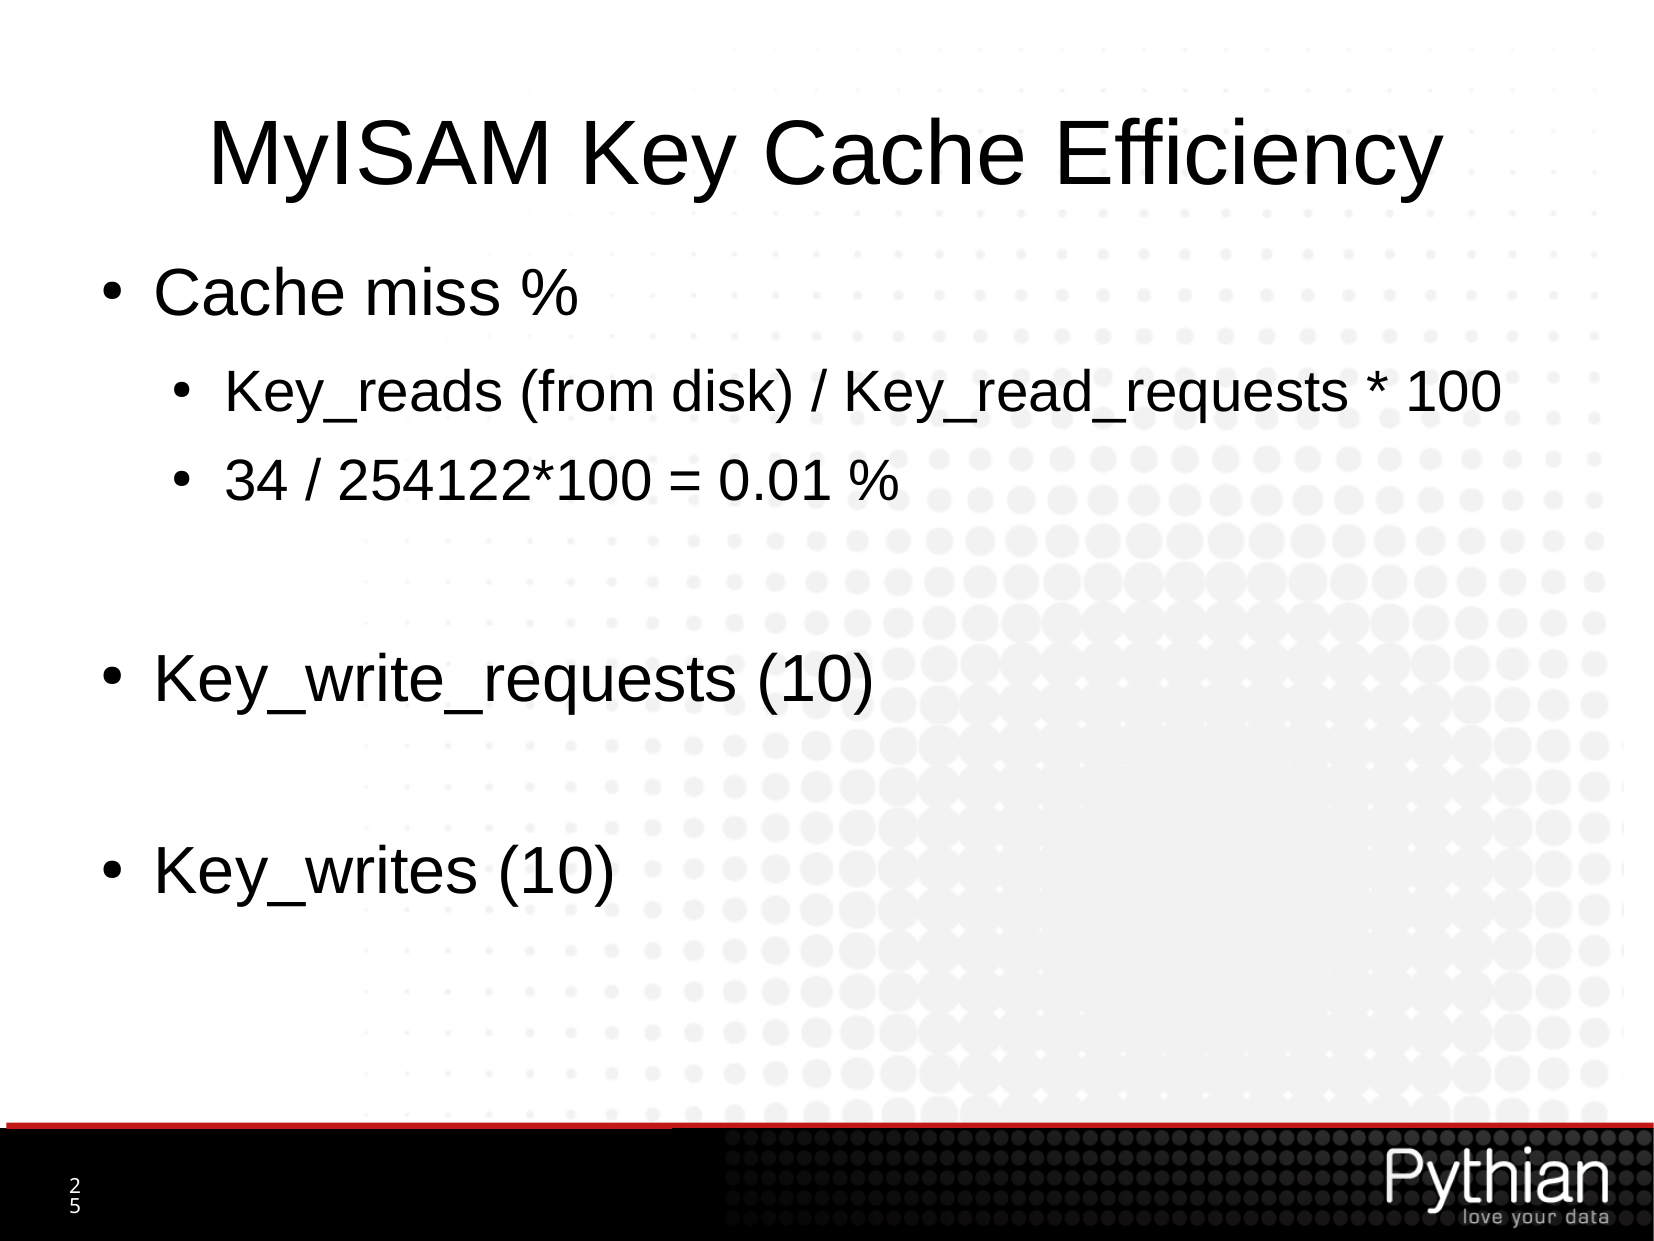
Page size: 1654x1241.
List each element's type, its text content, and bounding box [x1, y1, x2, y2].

list Cache miss % Key_reads (from disk) / Key_read_requests * 100 34 / 254122*100 = 0.01 % Key_write_requests (10) Key_writes (10) [82, 254, 1571, 1241]
title MyISAM Key Cache Efficiency [82, 49, 1571, 254]
picture [1571, 1128, 1654, 1241]
picture [355, 46, 1624, 1122]
